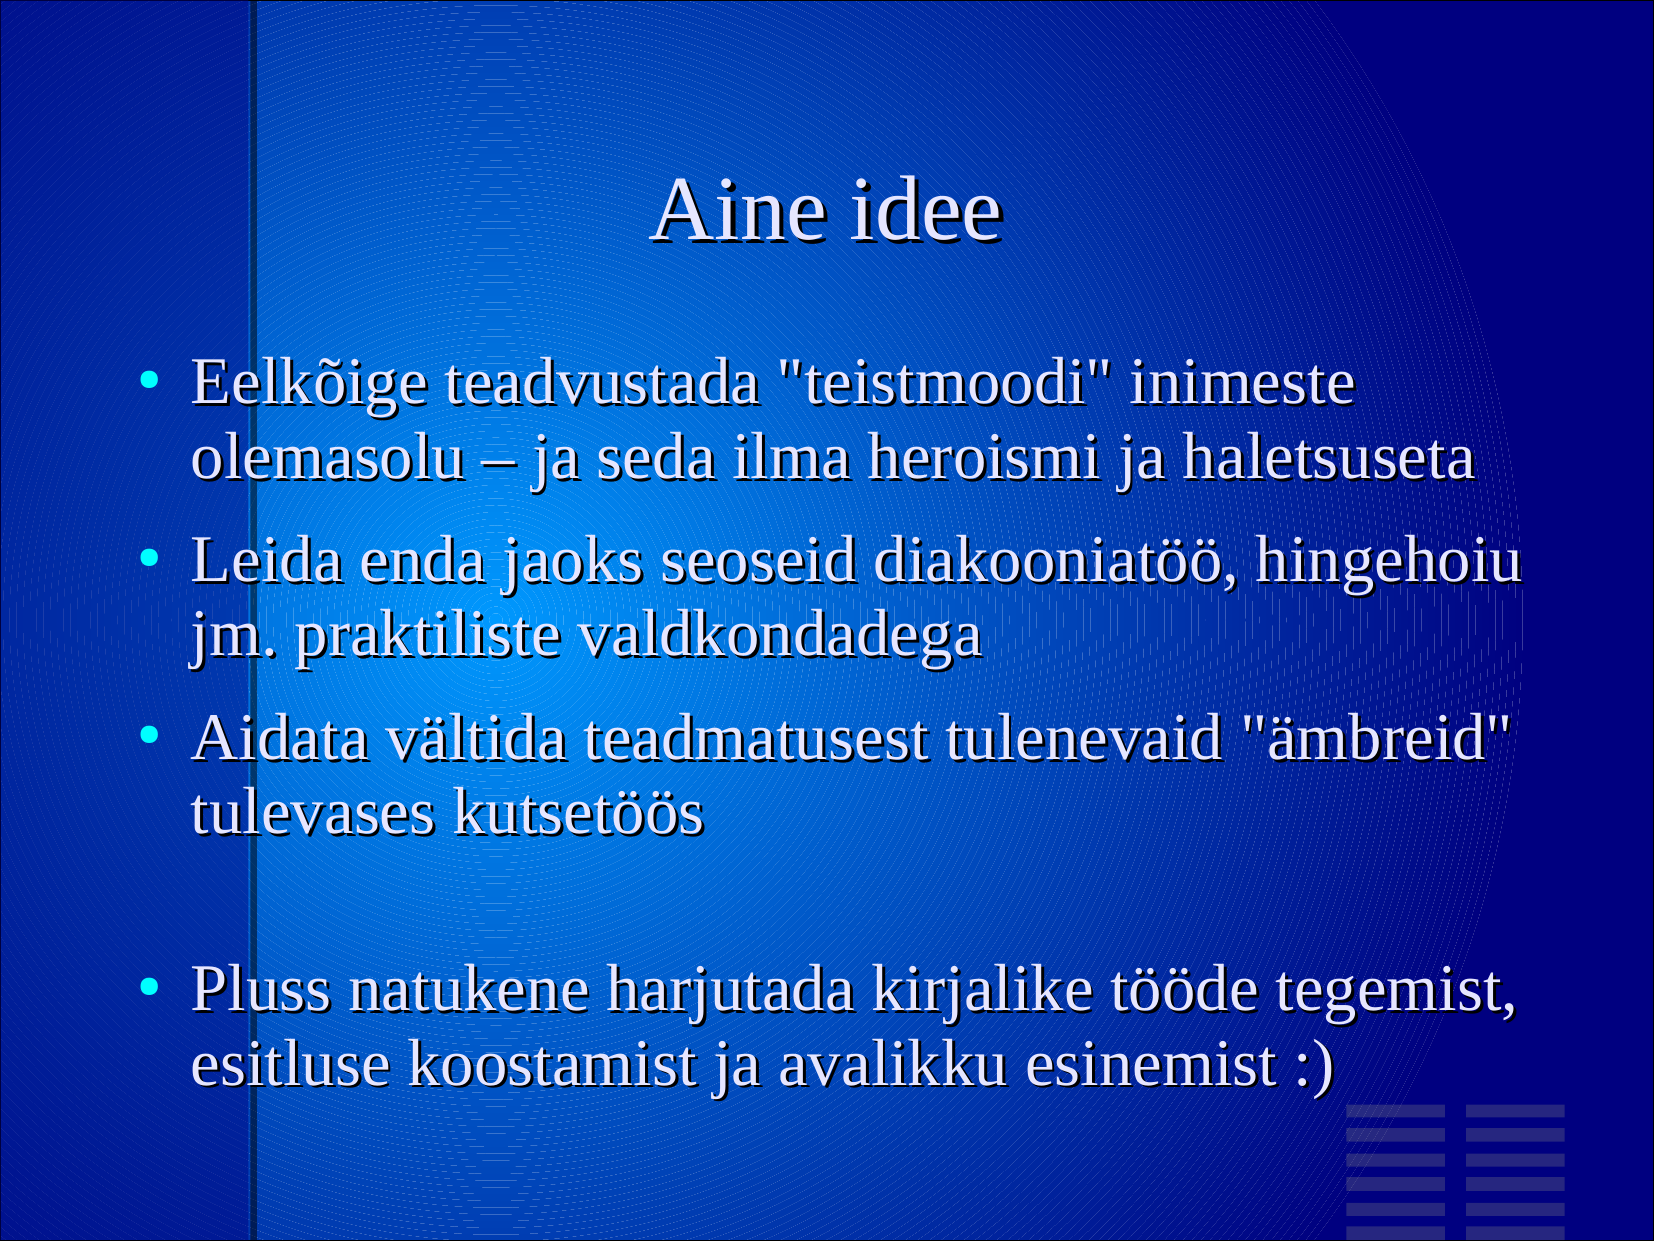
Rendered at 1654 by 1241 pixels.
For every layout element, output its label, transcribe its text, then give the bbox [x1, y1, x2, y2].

title Aine idee [119, 104, 1533, 313]
list Eelkõige teadvustada "teistmoodi" inimeste olemasolu – ja seda ilma heroismi ja haletsuseta Leida enda jaoks seoseid diakooniatöö, hingehoiu jm. praktiliste valdkondadega Aidata vältida teadmatusest tulenevaid "ämbreid" tulevases kutsetöös Pluss natukene harjutada kirjalike tööde tegemist, esitluse koostamist ja avalikku esinemist :) [119, 344, 1533, 1126]
